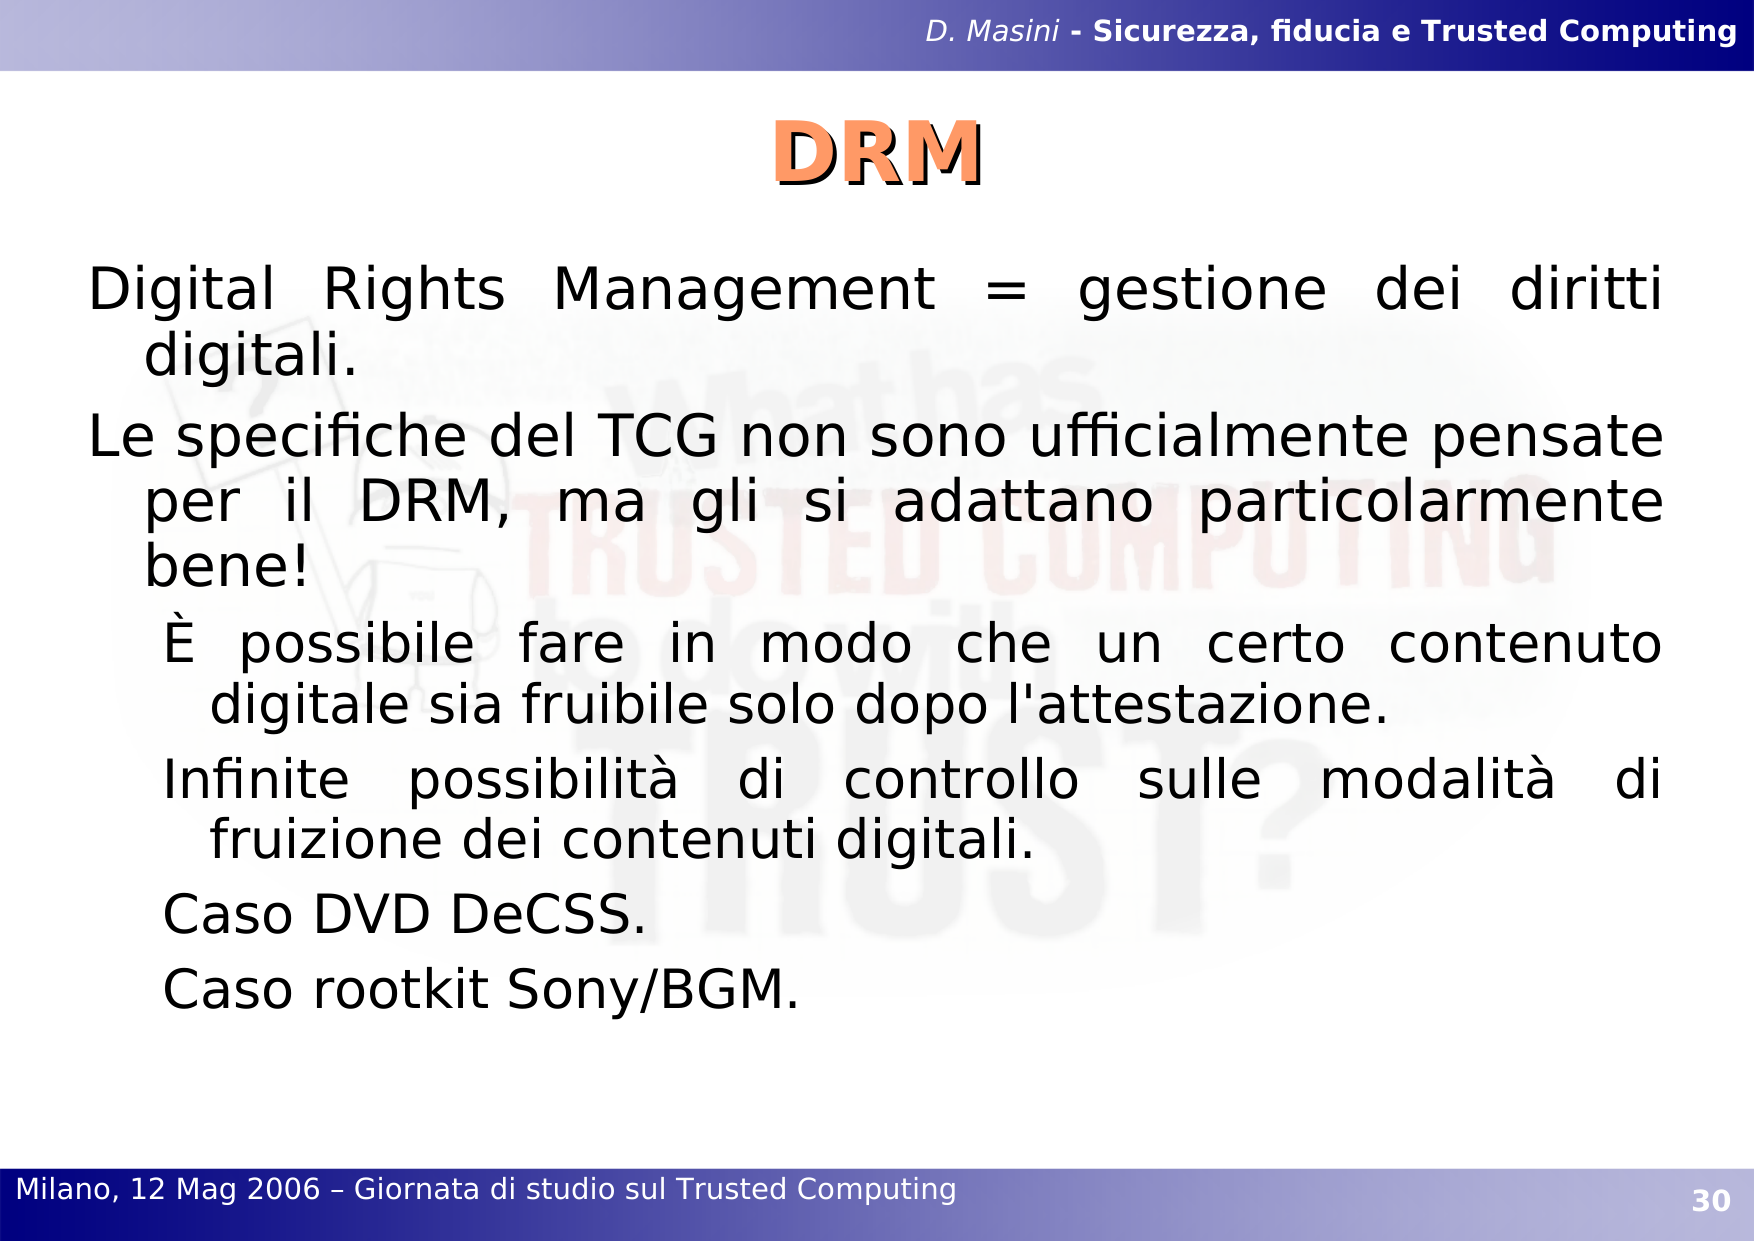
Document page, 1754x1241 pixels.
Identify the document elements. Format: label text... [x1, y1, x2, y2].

text_box <numero> [1641, 1185, 1732, 1223]
picture [0, 0, 1754, 1241]
title DRM [87, 49, 1666, 257]
text_box D. Masini - Sicurezza, fiducia e Trusted Computing [602, 7, 1754, 63]
text_box Milano, 12 Mag 2006 – Giornata di studio sul Trusted Computing [0, 1175, 1314, 1234]
list Digital Rights Management = gestione dei diritti digitali. Le specifiche del TCG non sono ufficialmente pensate per il DRM, ma gli si adattano particolarmente bene! È possibile fare in modo che un certo contenuto digitale sia fruibile solo dopo l'attestazione. Infinite possibilità di controllo sulle modalità di fruizione dei contenuti digitali. Caso DVD DeCSS. Caso rootkit Sony/BGM. [87, 258, 1666, 1142]
